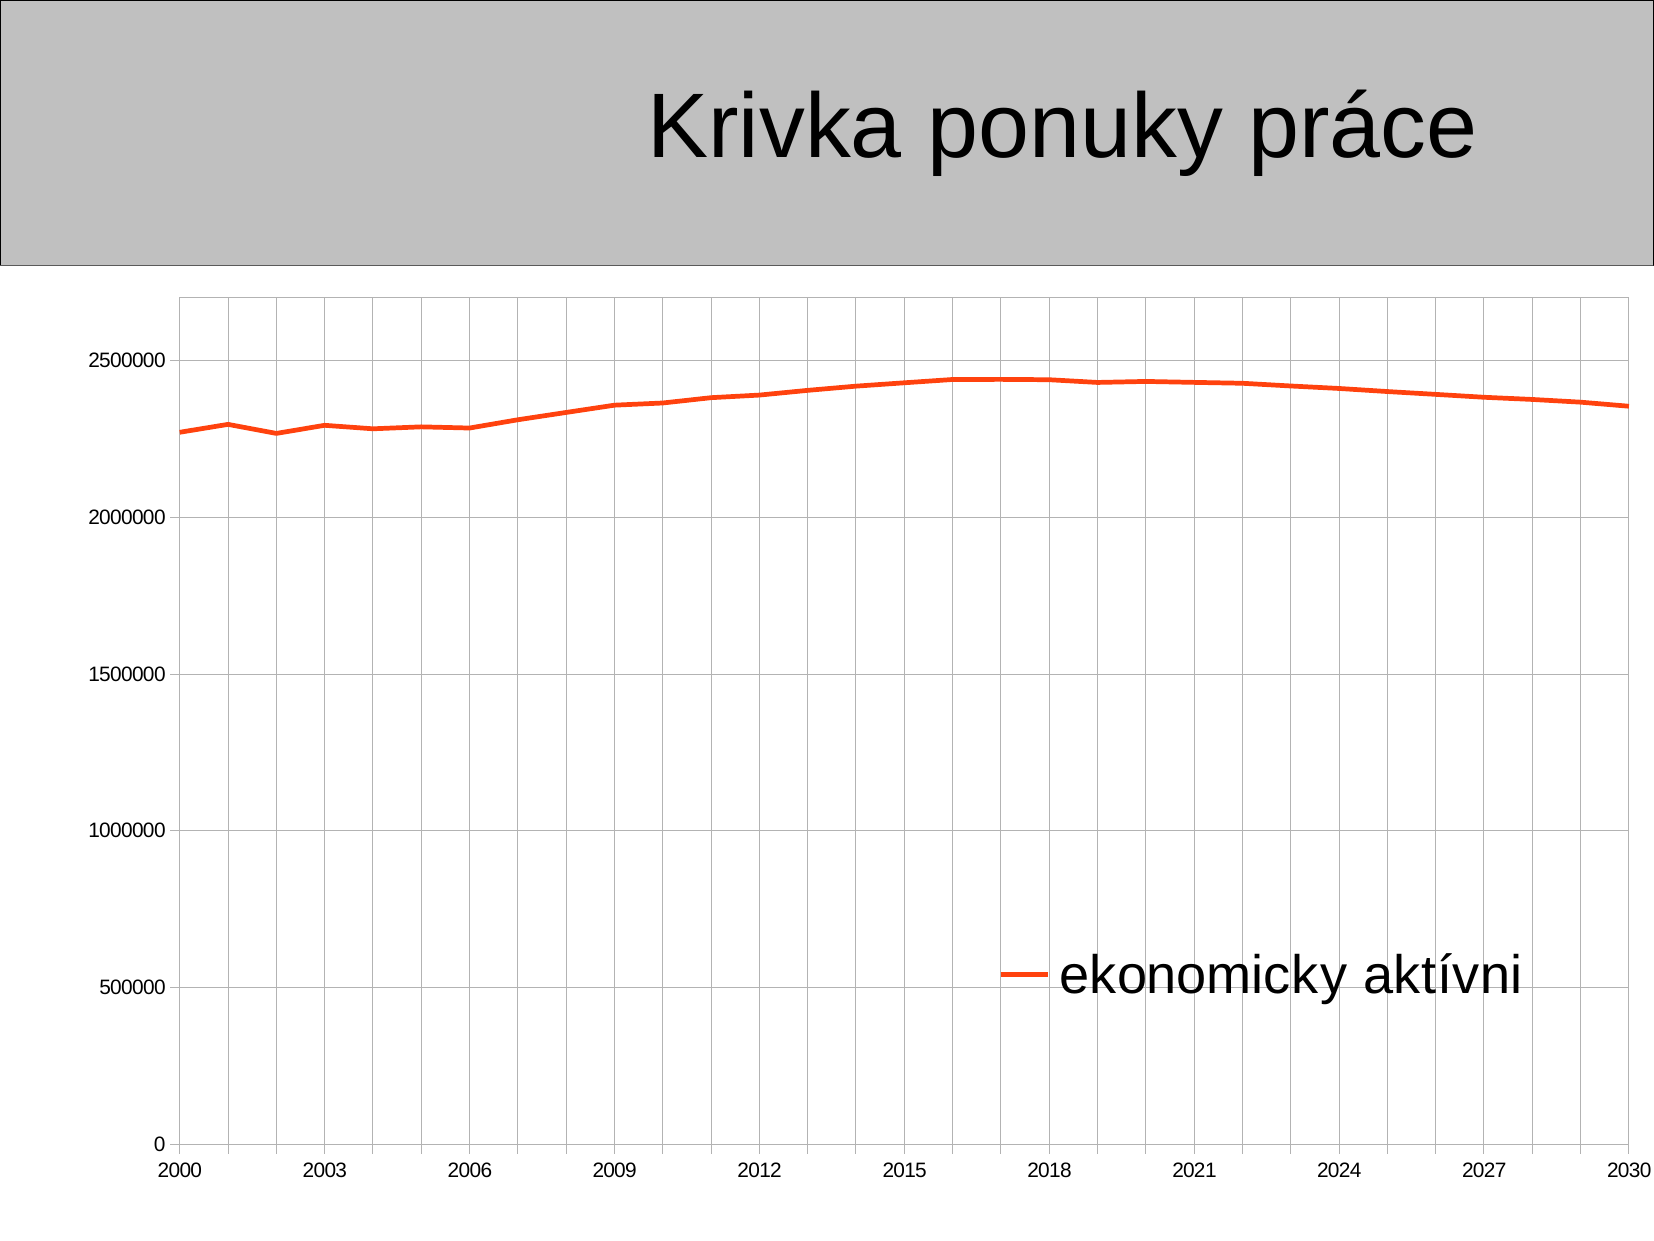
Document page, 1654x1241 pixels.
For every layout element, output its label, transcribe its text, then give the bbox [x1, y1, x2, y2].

chart [0, 265, 1654, 1241]
title Krivka ponuky práce [561, 29, 1565, 237]
